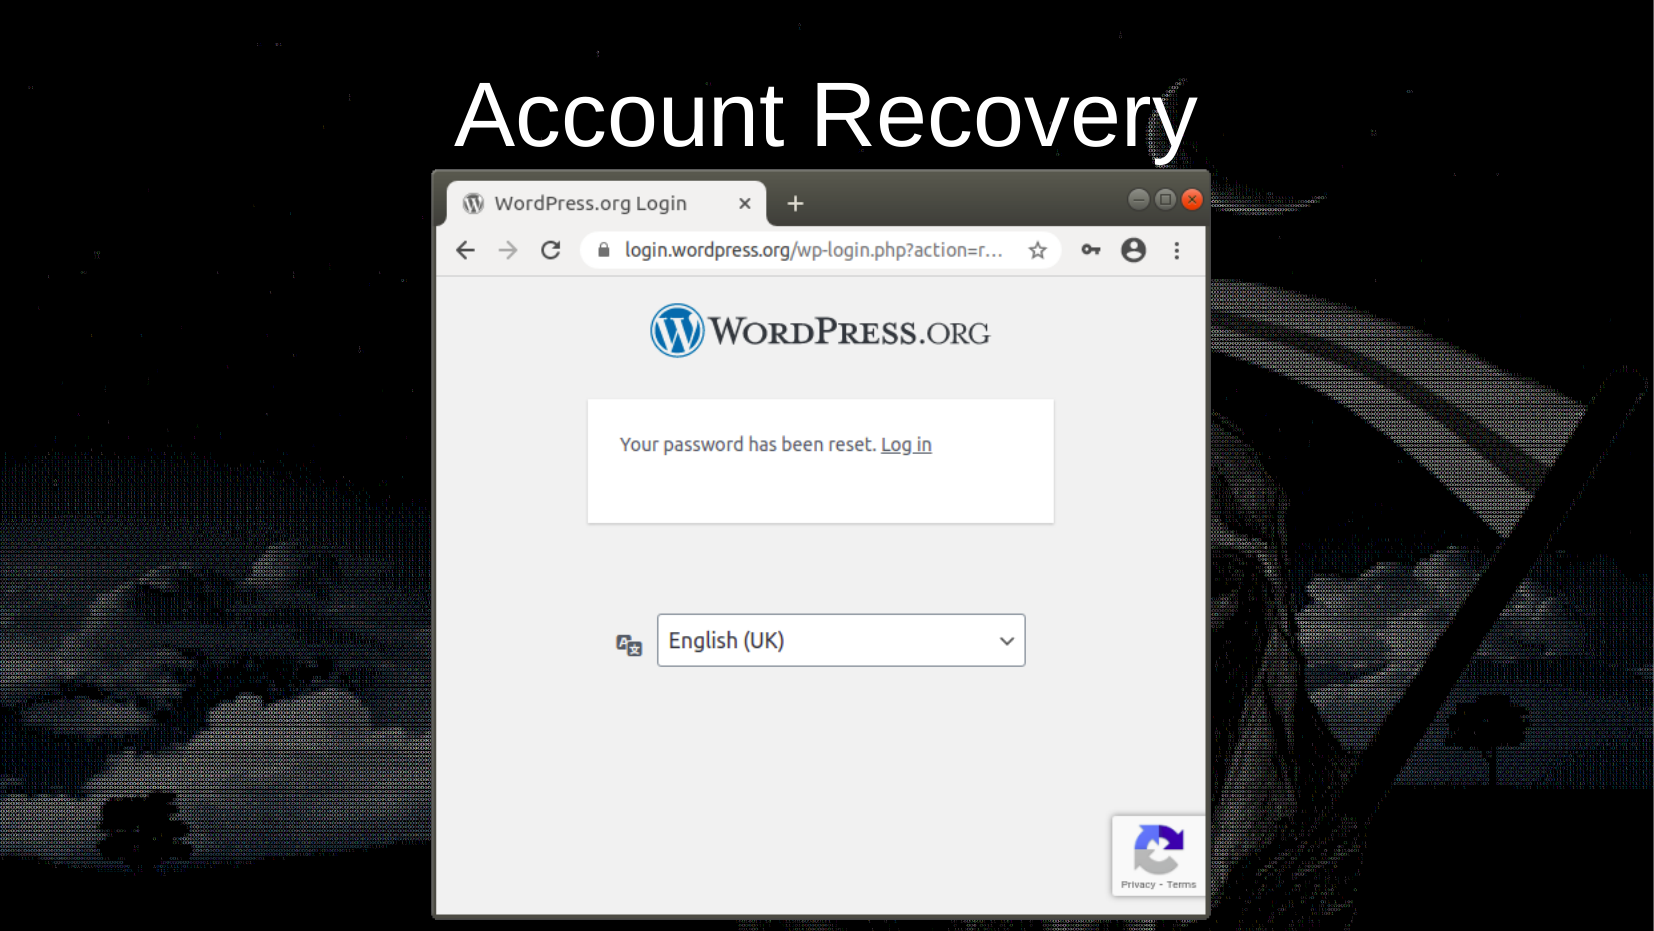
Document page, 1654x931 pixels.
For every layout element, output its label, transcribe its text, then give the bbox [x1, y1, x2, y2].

picture [0, 0, 1654, 931]
title Account Recovery [82, 37, 1571, 193]
